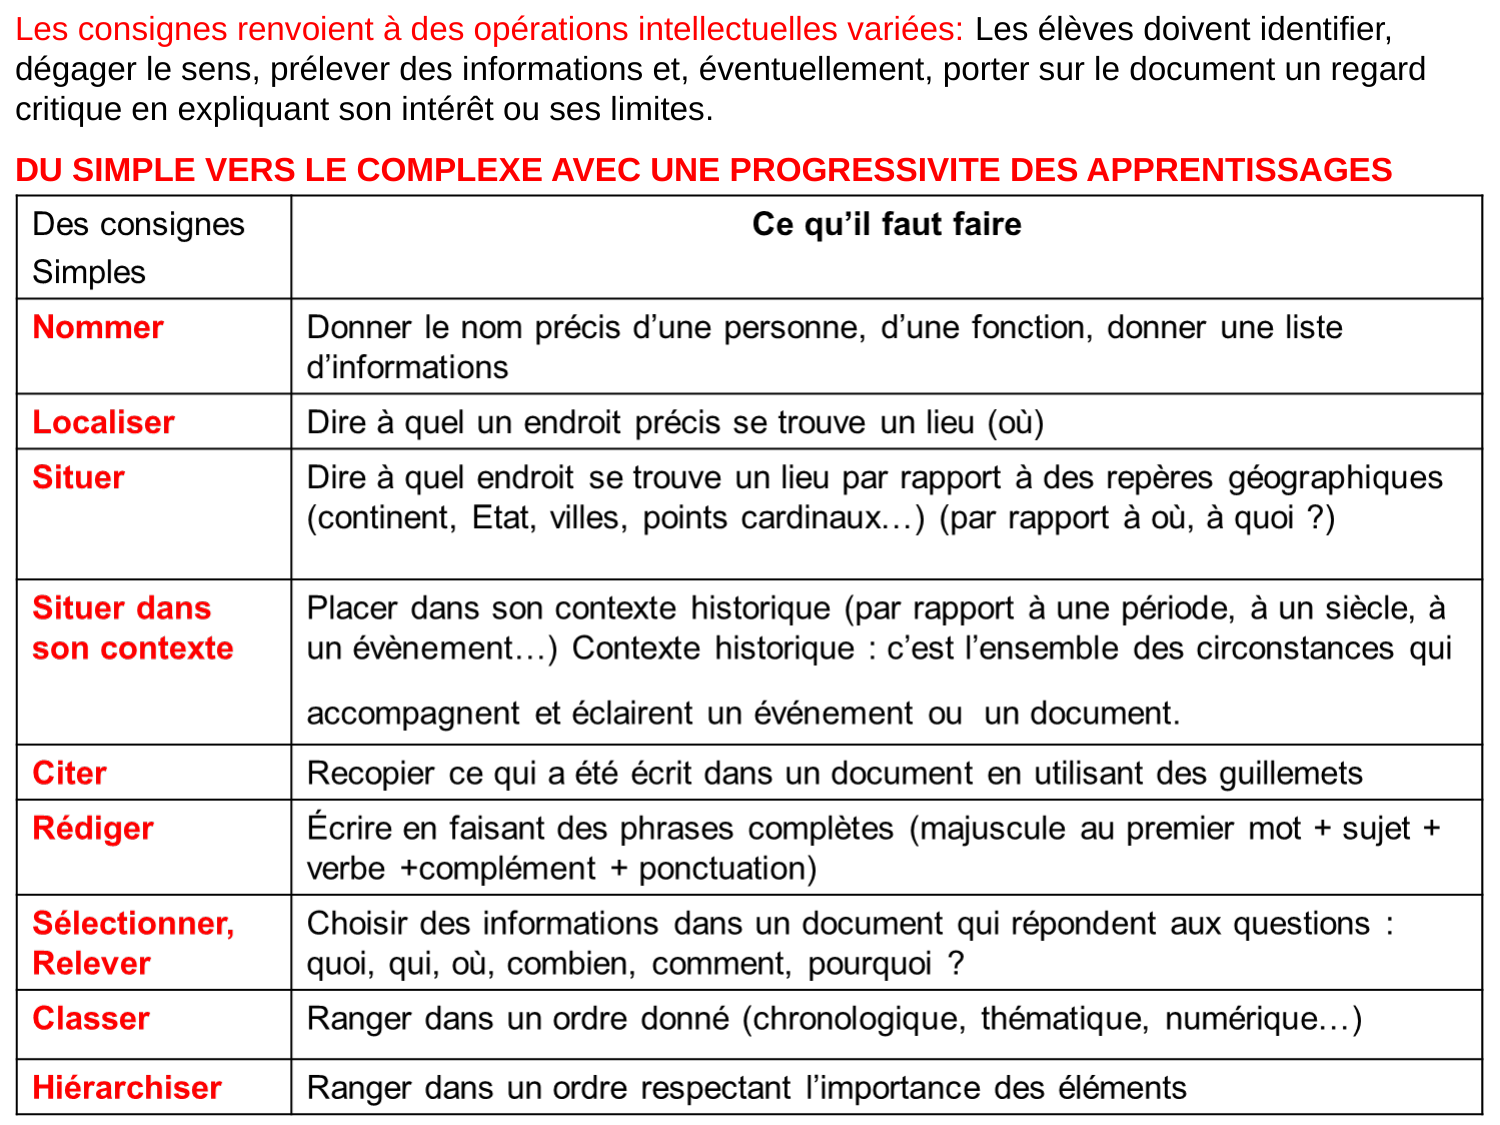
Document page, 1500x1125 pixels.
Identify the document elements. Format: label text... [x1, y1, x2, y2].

picture [11, 192, 1484, 1125]
text_box Les consignes renvoient à des opérations intellectuelles variées: Les élèves doivent identifier, dégager le sens, prélever des informations et, éventuellement, porter sur le document un regard critique en expliquant son intérêt ou ses limites. DU SIMPLE VERS LE COMPLEXE AVEC UNE PROGRESSIVITE DES APPRENTISSAGES [0, 0, 1500, 196]
